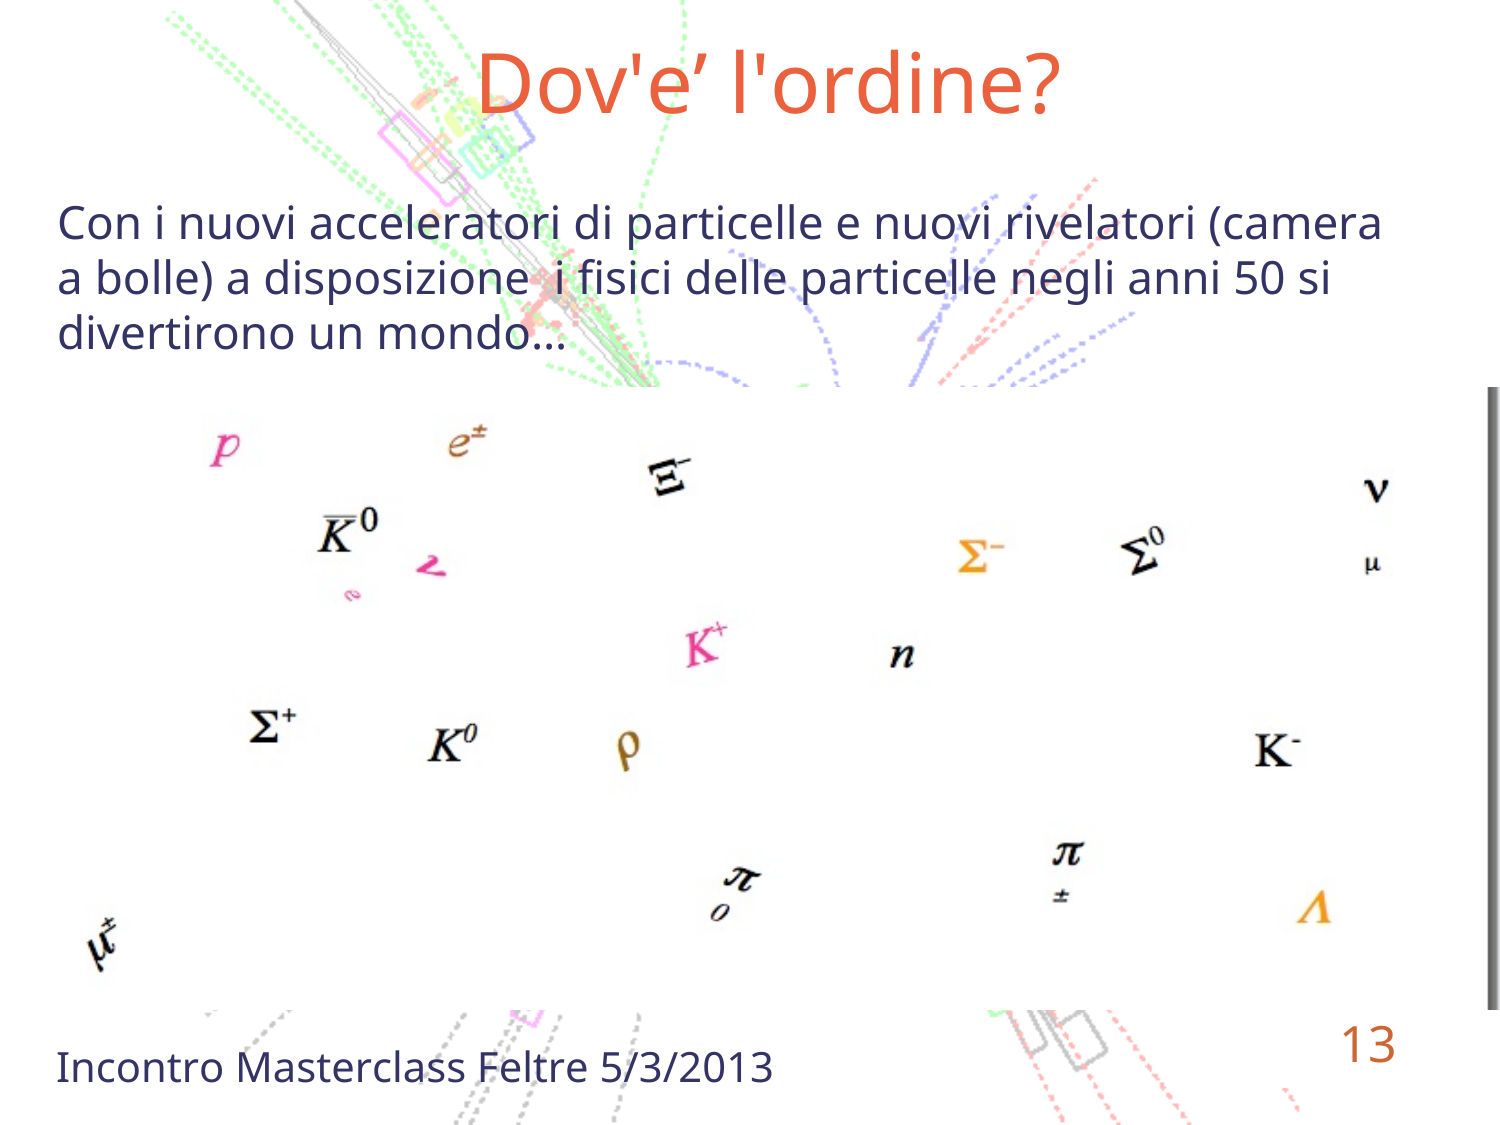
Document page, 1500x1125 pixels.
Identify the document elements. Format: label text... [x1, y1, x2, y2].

picture [0, 0, 1500, 1125]
title Dov'e’ l'ordine? [174, 0, 1363, 163]
text_box Con i nuovi acceleratori di particelle e nuovi rivelatori (camera a bolle) a disposizione i fisici delle particelle negli anni 50 si divertirono un mondo… [42, 185, 1418, 367]
